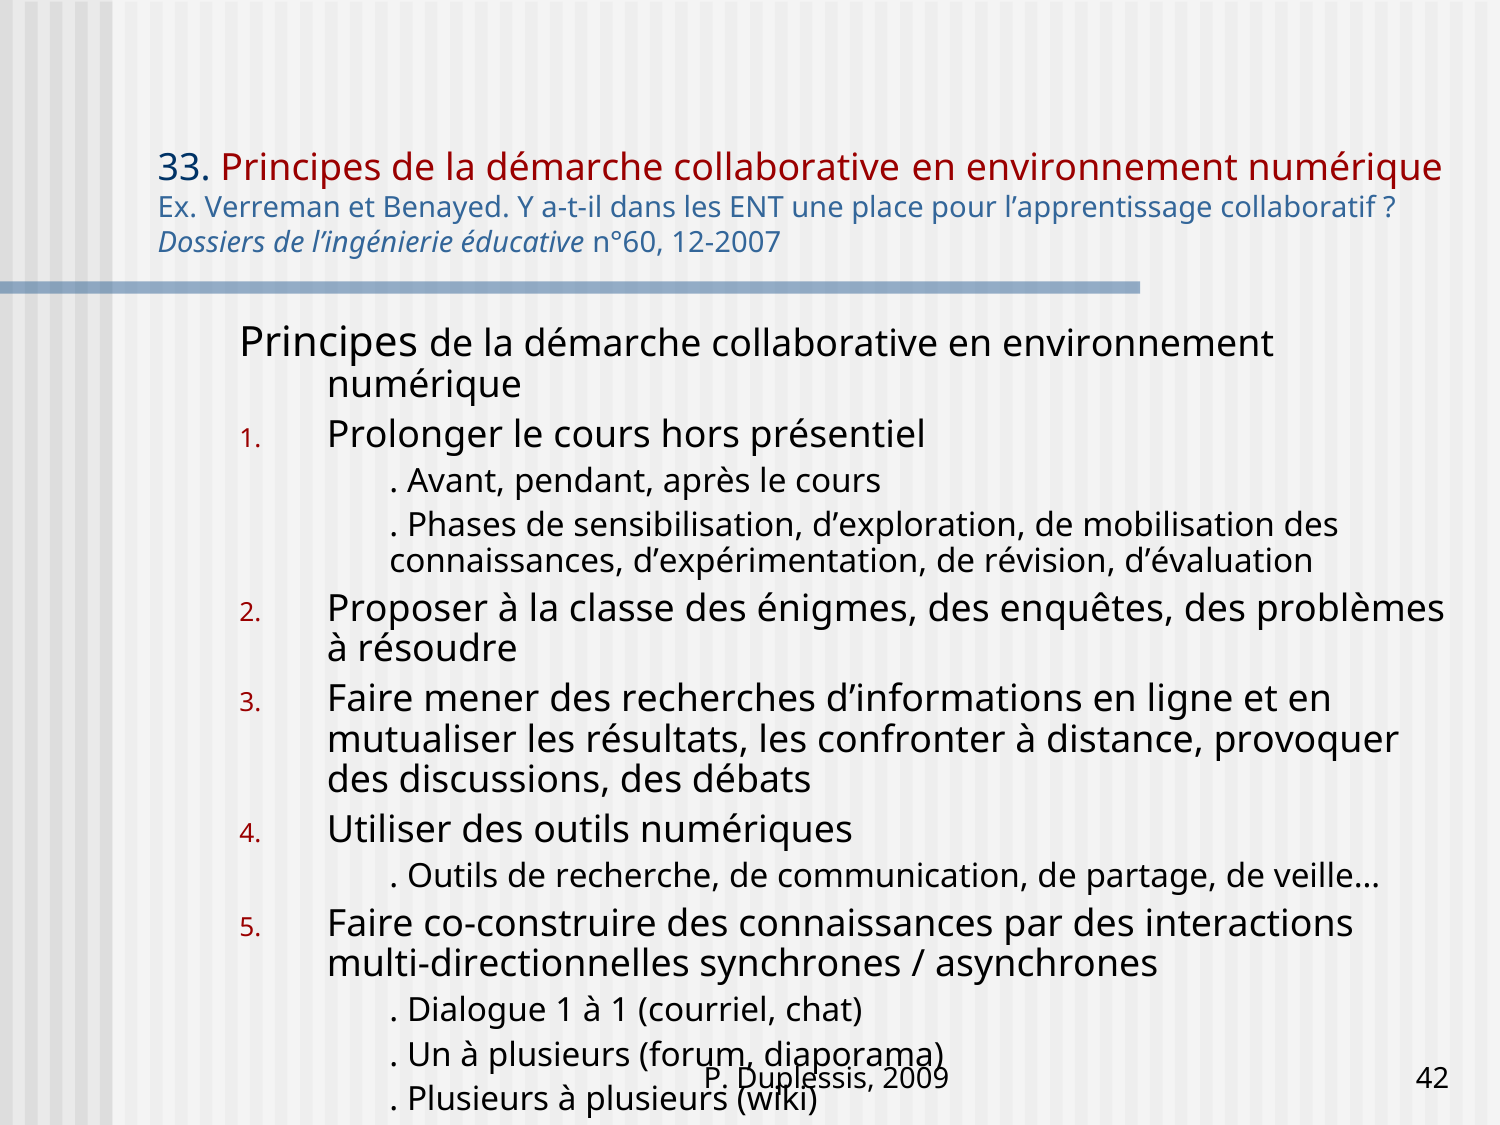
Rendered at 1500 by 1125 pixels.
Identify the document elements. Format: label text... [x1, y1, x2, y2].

list Principes de la démarche collaborative en environnement numérique Prolonger le cours hors présentiel . Avant, pendant, après le cours . Phases de sensibilisation, d’exploration, de mobilisation des connaissances, d’expérimentation, de révision, d’évaluation Proposer à la classe des énigmes, des enquêtes, des problèmes à résoudre Faire mener des recherches d’informations en ligne et en mutualiser les résultats, les confronter à distance, provoquer des discussions, des débats Utiliser des outils numériques . Outils de recherche, de communication, de partage, de veille… Faire co-construire des connaissances par des interactions multi-directionnelles synchrones / asynchrones . Dialogue 1 à 1 (courriel, chat) . Un à plusieurs (forum, diaporama) . Plusieurs à plusieurs (wiki) Faire chercher un consensus (en présentiel ou à distance) [149, 312, 1481, 1125]
title 33. Principes de la démarche collaborative en environnement numérique Ex. Verreman et Benayed. Y a-t-il dans les ENT une place pour l’apprentissage collaboratif ? Dossiers de l’ingénierie éducative n°60, 12-2007 [142, 131, 1482, 267]
